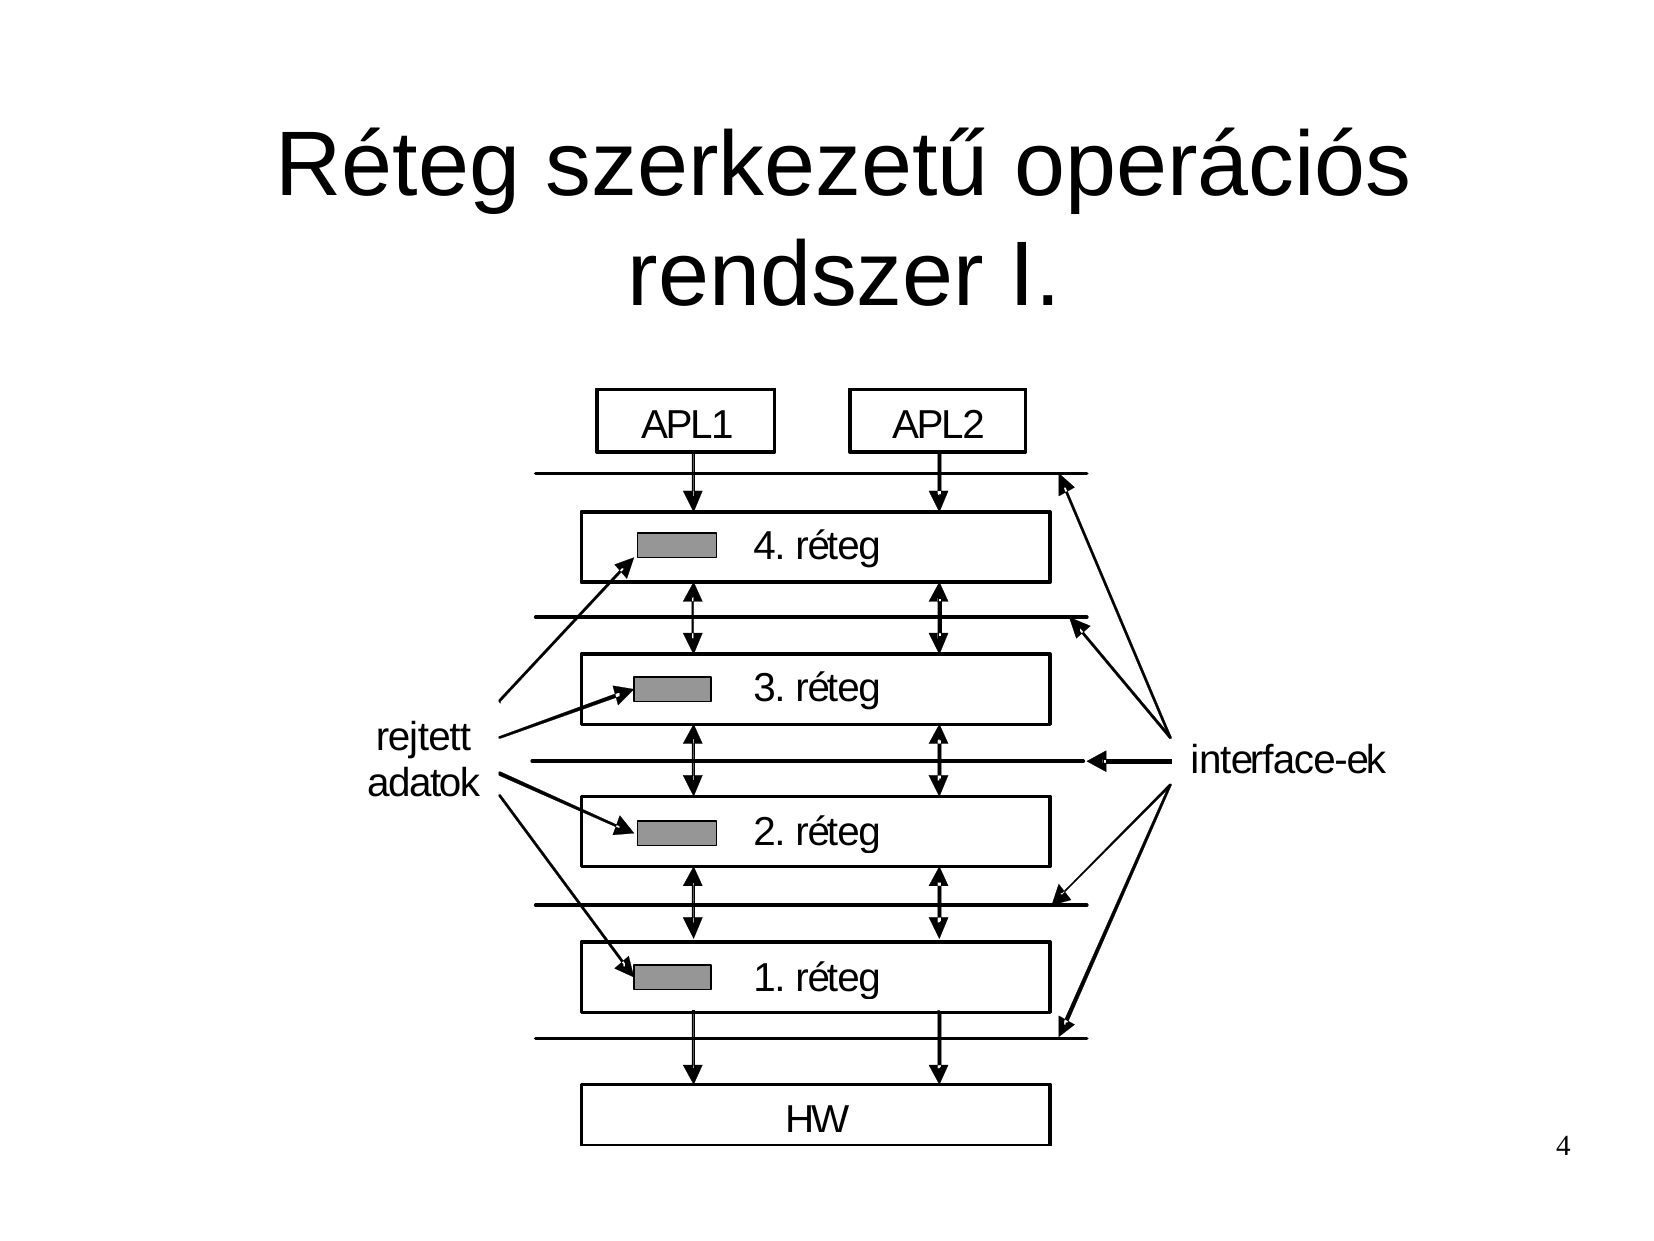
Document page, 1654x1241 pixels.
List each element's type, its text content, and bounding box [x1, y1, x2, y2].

title Réteg szerkezetű operációs rendszer I. [124, 110, 1530, 317]
picture [354, 388, 1430, 1146]
